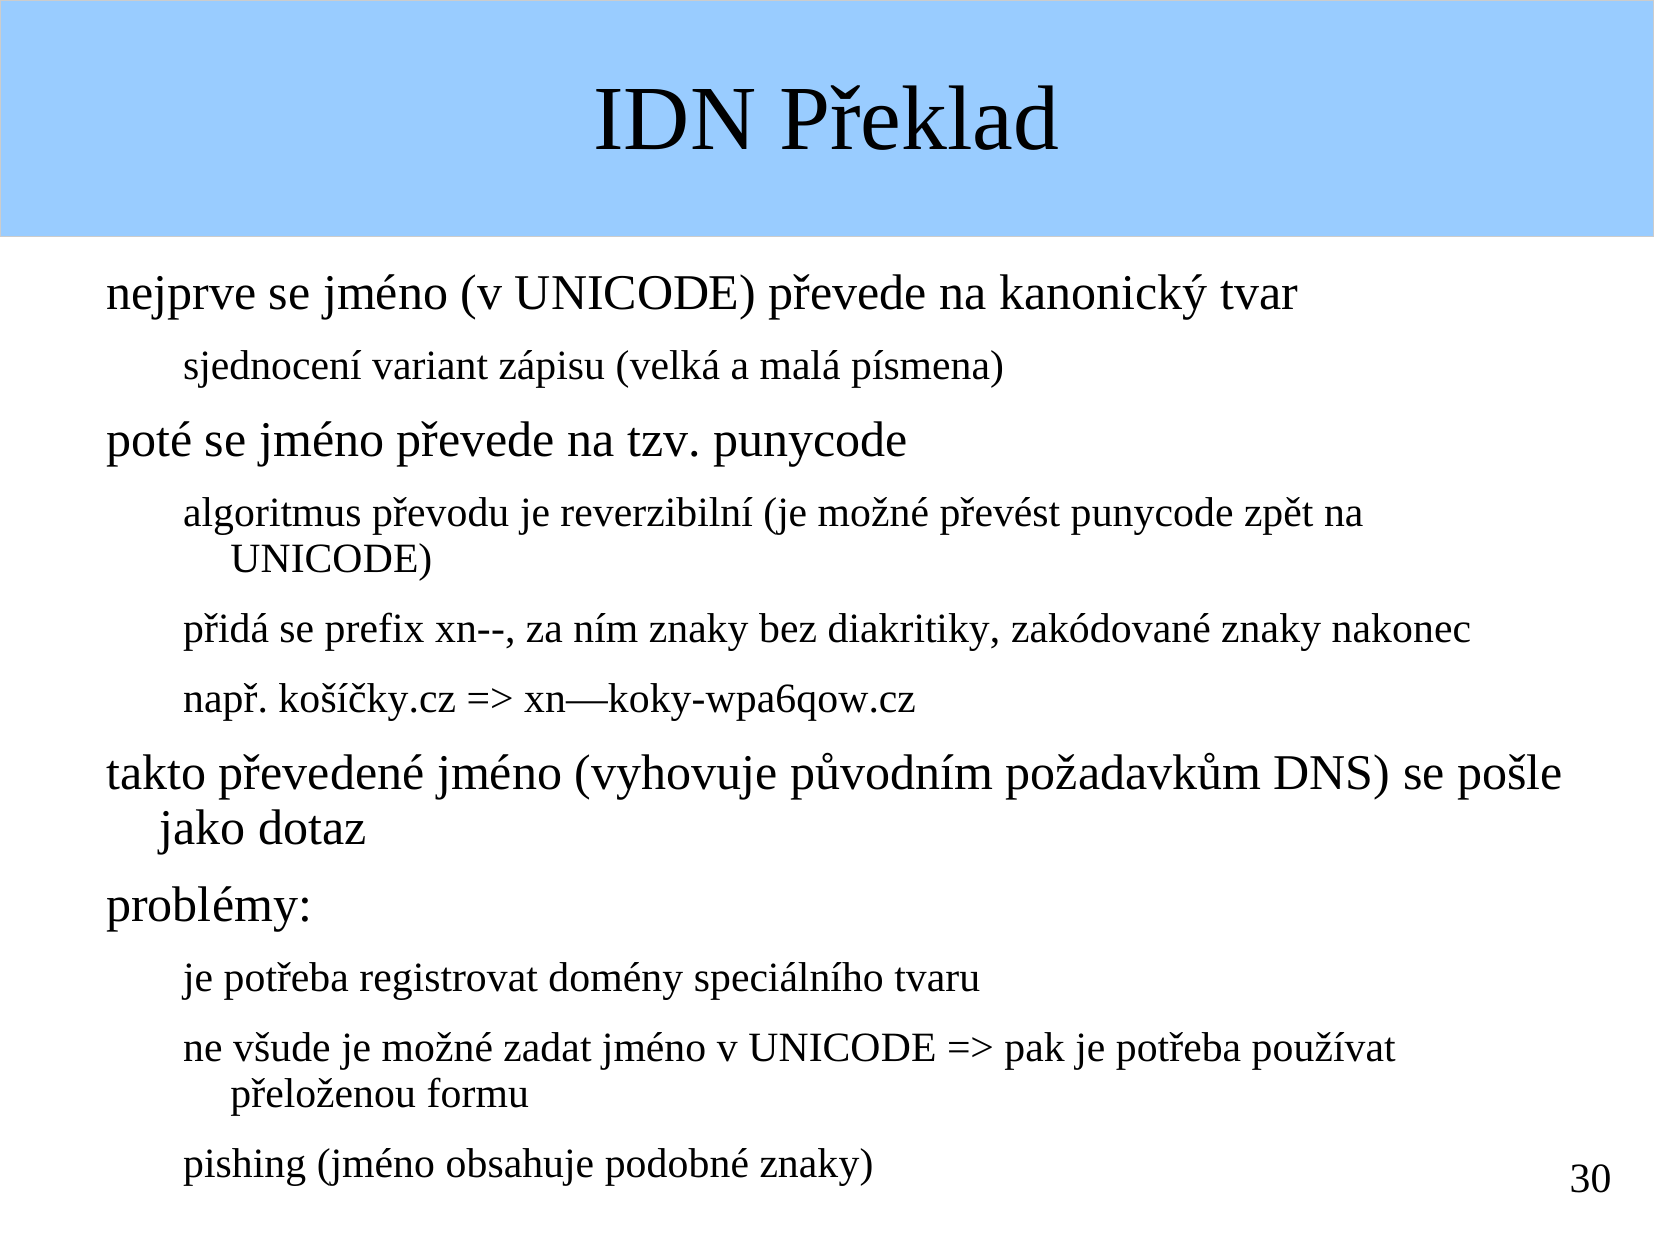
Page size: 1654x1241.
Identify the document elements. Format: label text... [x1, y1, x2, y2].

list nejprve se jméno (v UNICODE) převede na kanonický tvar sjednocení variant zápisu (velká a malá písmena) poté se jméno převede na tzv. punycode algoritmus převodu je reverzibilní (je možné převést punycode zpět na UNICODE) přidá se prefix xn--, za ním znaky bez diakritiky, zakódované znaky nakonec např. košíčky.cz => xn—koky-wpa6qow.cz takto převedené jméno (vyhovuje původním požadavkům DNS) se pošle jako dotaz problémy: je potřeba registrovat domény speciálního tvaru ne všude je možné zadat jméno v UNICODE => pak je potřeba používat přeloženou formu pishing (jméno obsahuje podobné znaky) [88, 264, 1565, 1187]
title IDN Překlad [0, 0, 1654, 237]
